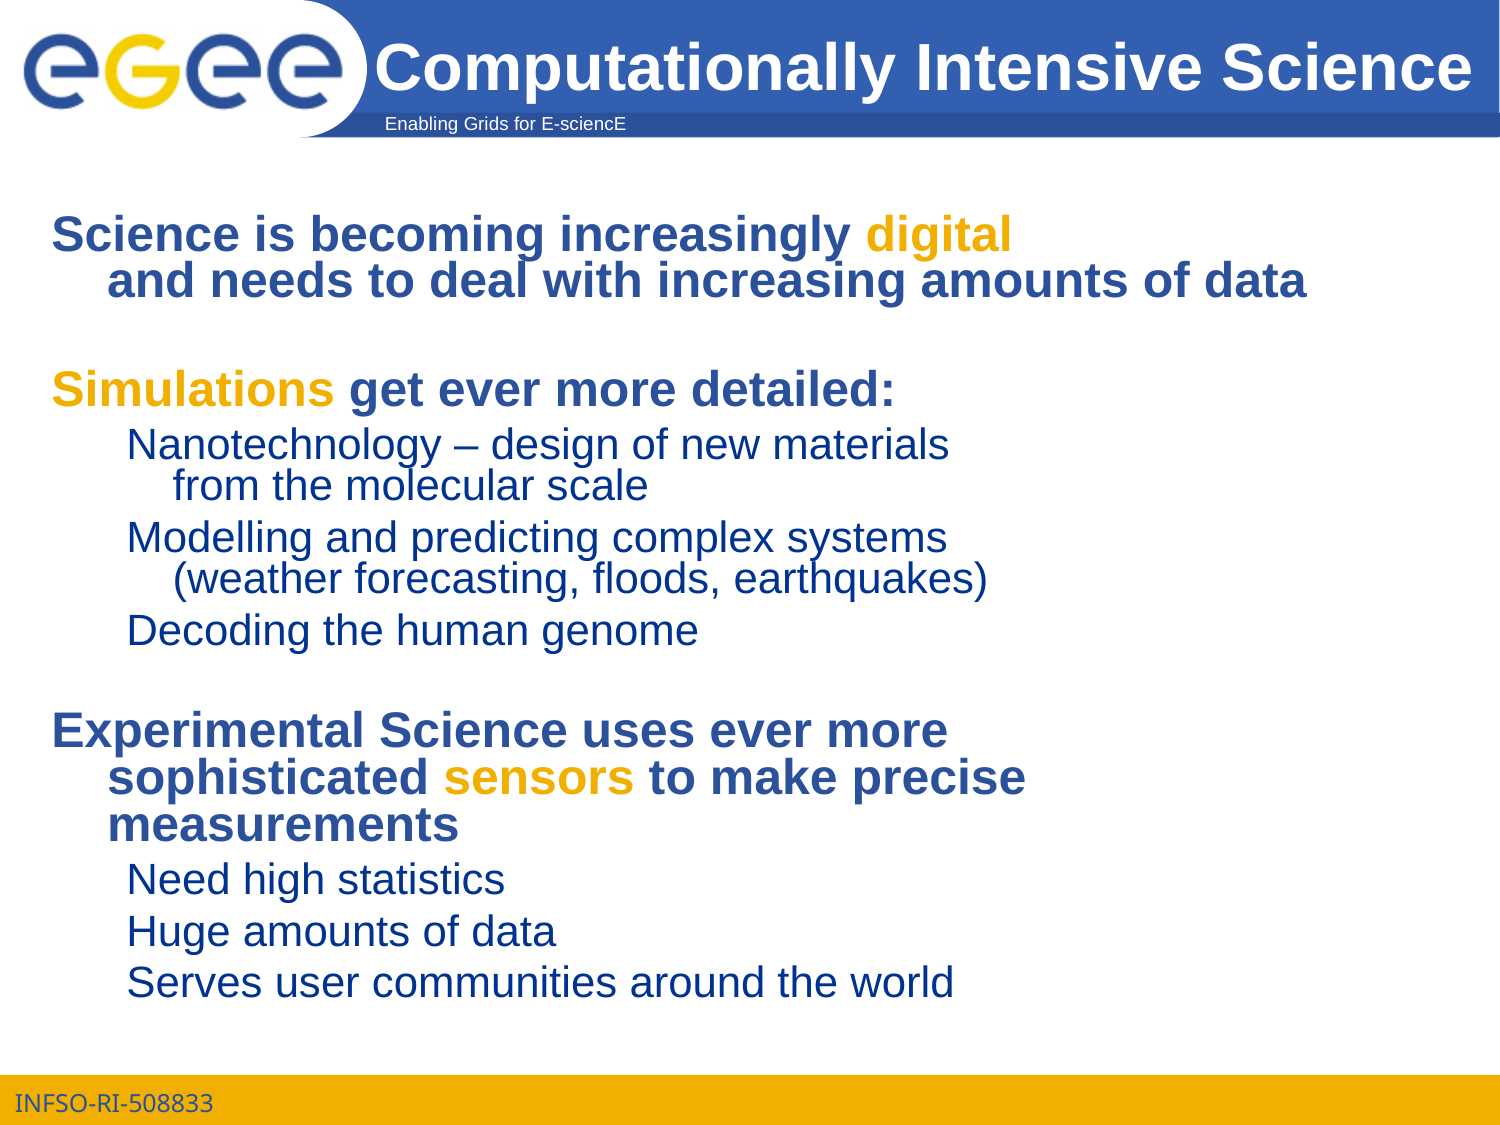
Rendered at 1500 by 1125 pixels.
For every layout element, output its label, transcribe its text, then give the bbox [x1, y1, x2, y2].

list Science is becoming increasingly digital and needs to deal with increasing amounts of data Simulations get ever more detailed: Nanotechnology – design of new materials from the molecular scale Modelling and predicting complex systems (weather forecasting, floods, earthquakes) Decoding the human genome Experimental Science uses ever more sophisticated sensors to make precise measurements Need high statistics Huge amounts of data Serves user communities around the world [37, 206, 1447, 1066]
picture [18, 30, 349, 112]
title Computationally Intensive Science [369, 0, 1475, 195]
